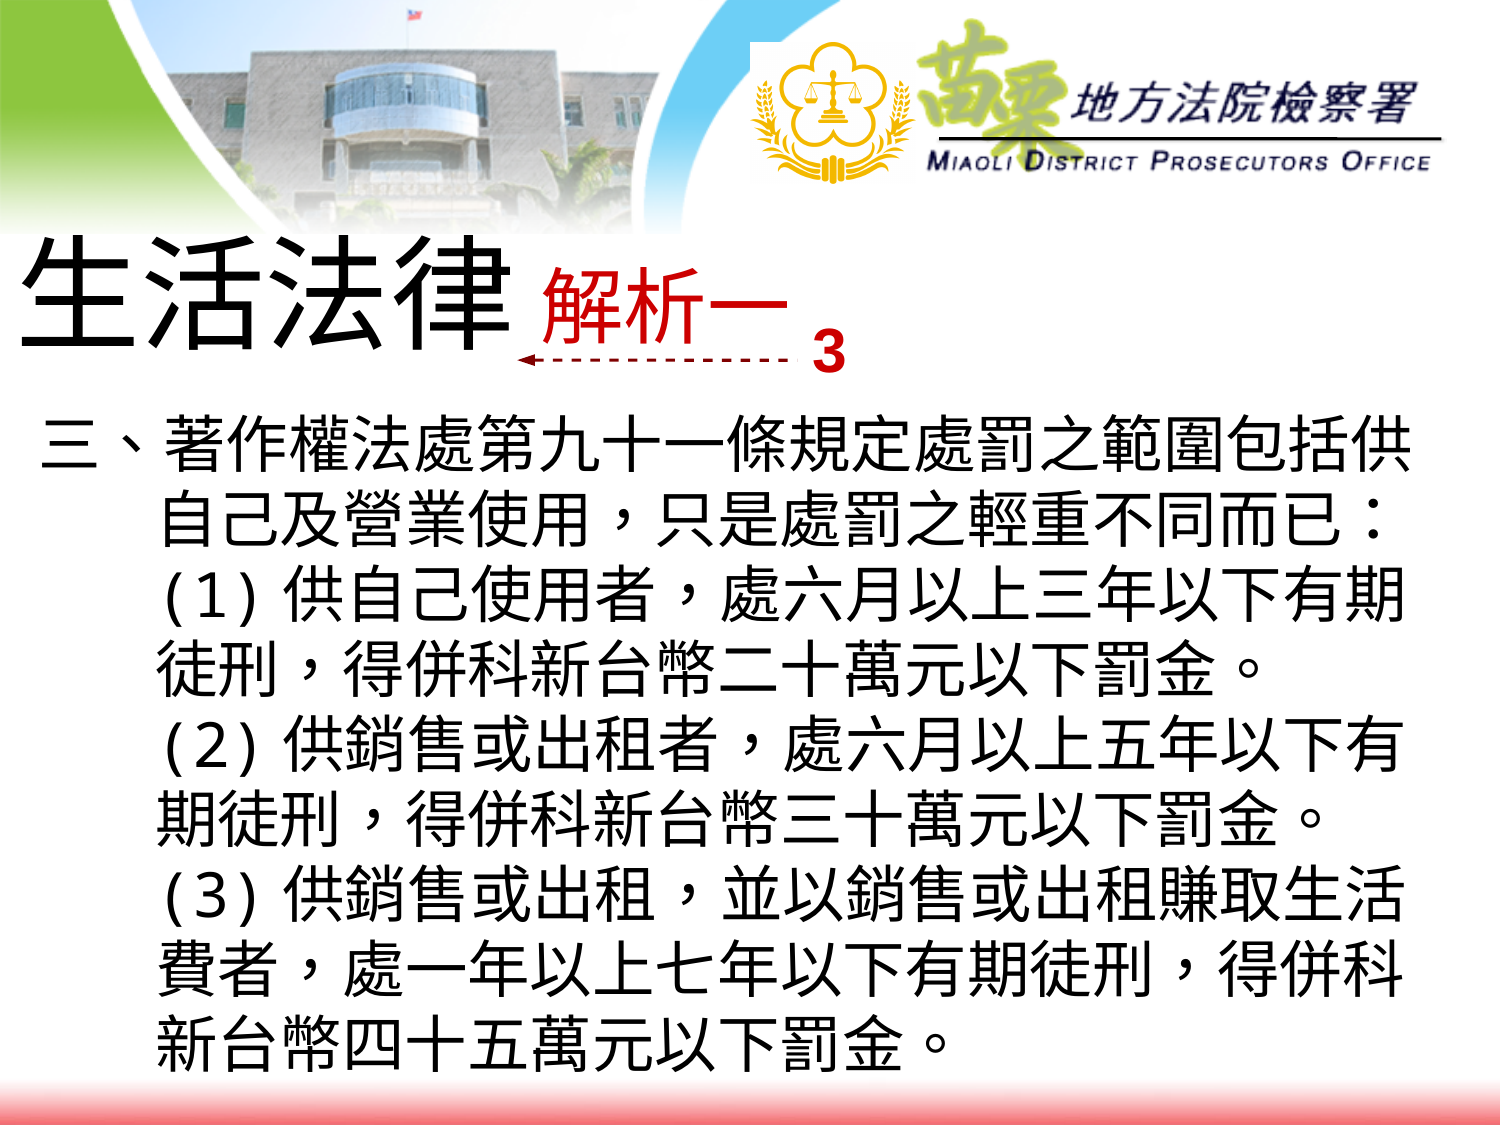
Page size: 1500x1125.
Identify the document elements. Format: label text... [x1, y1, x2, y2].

text_box 3 [797, 302, 862, 393]
text_box 三、著作權法處第九十一條規定處罰之範圍包括供自己及營業使用，只是處罰之輕重不同而已：(1)供自己使用者，處六月以上三年以下有期徒刑，得併科新台幣二十萬元以下罰金。 (2)供銷售或出租者，處六月以上五年以下有期徒刑，得併科新台幣三十萬元以下罰金。 (3)供銷售或出租，並以銷售或出租賺取生活費者，處一年以上七年以下有期徒刑，得併科新台幣四十五萬元以下罰金。 [23, 397, 1482, 1087]
text_box 生活法律 [0, 208, 531, 374]
picture [0, 1026, 1500, 1125]
text_box 解析一 [525, 247, 805, 362]
